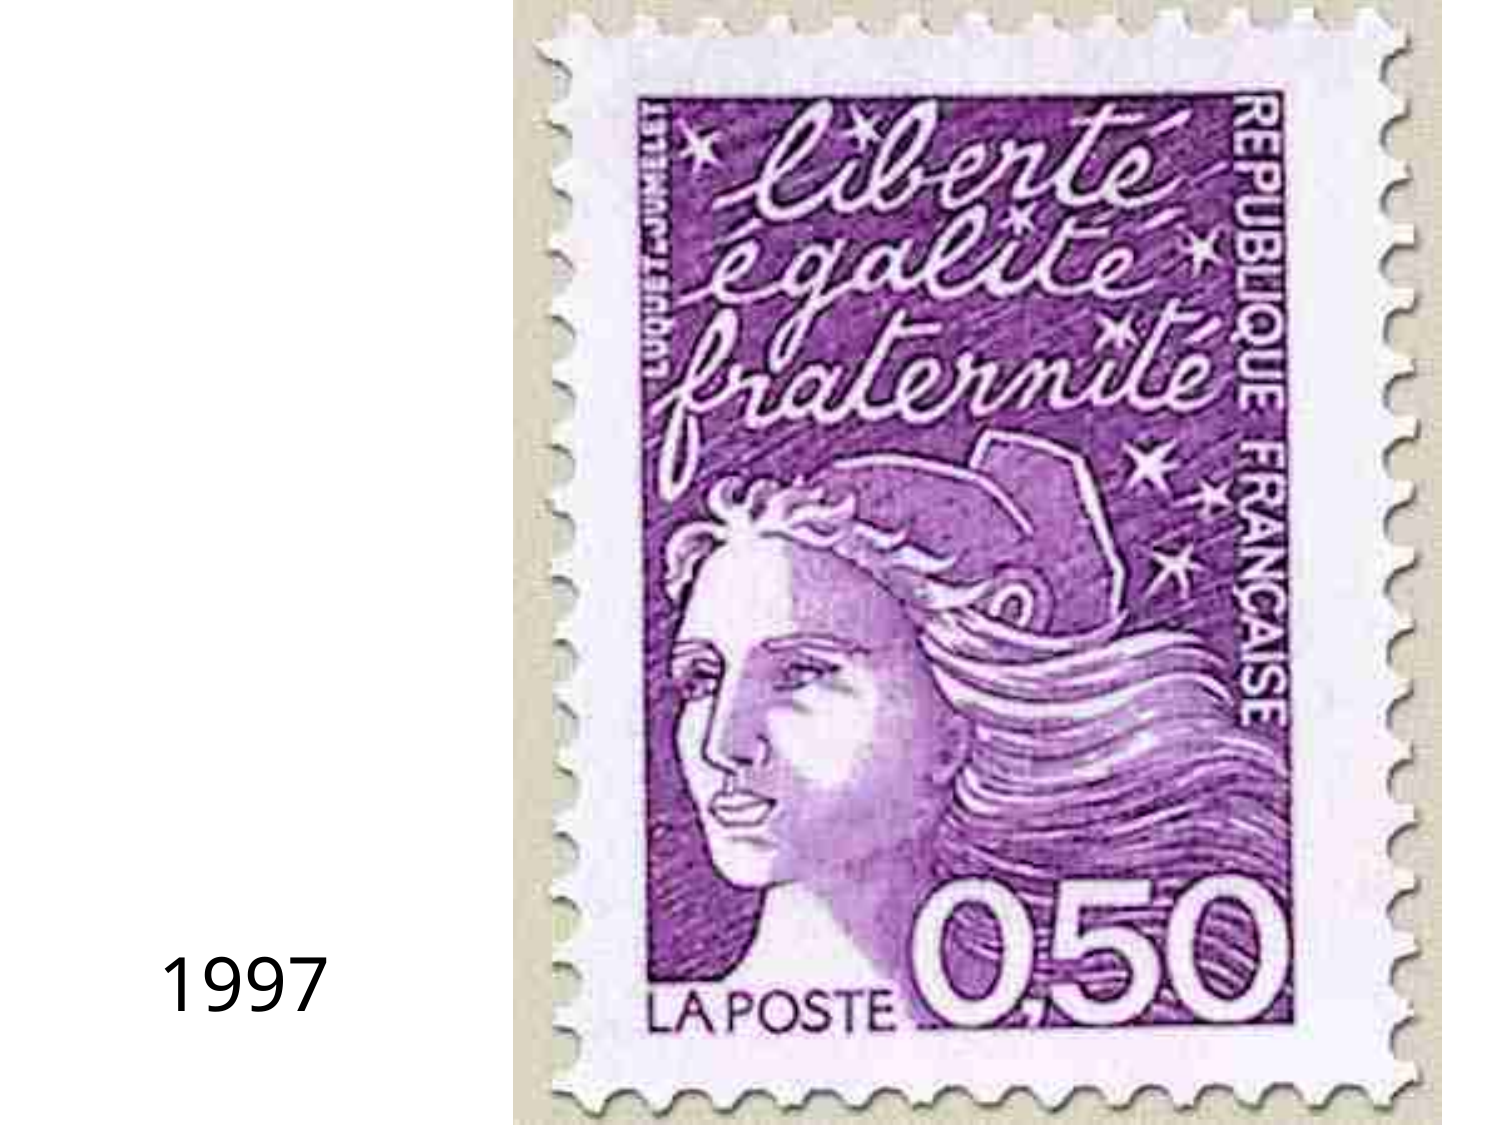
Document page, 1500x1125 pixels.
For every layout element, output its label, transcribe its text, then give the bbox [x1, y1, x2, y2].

text_box 1997 [144, 928, 346, 1035]
picture [513, 0, 1442, 1125]
